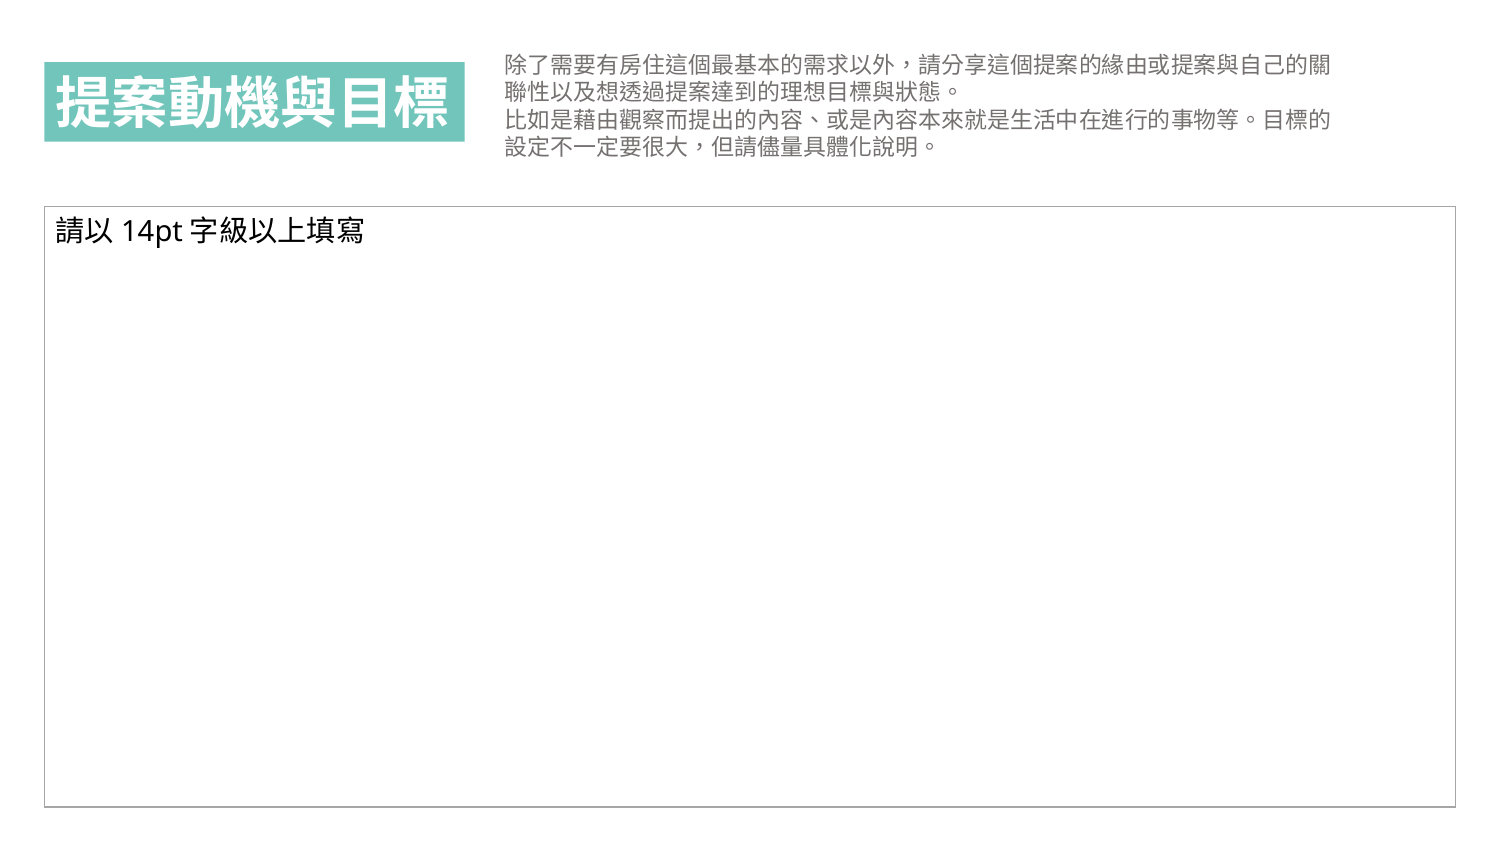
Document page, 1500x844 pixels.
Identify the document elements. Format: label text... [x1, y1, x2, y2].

text_box 除了需要有房住這個最基本的需求以外，請分享這個提案的緣由或提案與自己的關聯性以及想透過提案達到的理想目標與狀態。 比如是藉由觀察而提出的內容、或是內容本來就是生活中在進行的事物等。目標的設定不一定要很大，但請儘量具體化說明。 [493, 44, 1351, 168]
text_box 提案動機與目標 [44, 62, 465, 142]
text_box 請以14pt字級以上填寫 [44, 206, 1456, 807]
